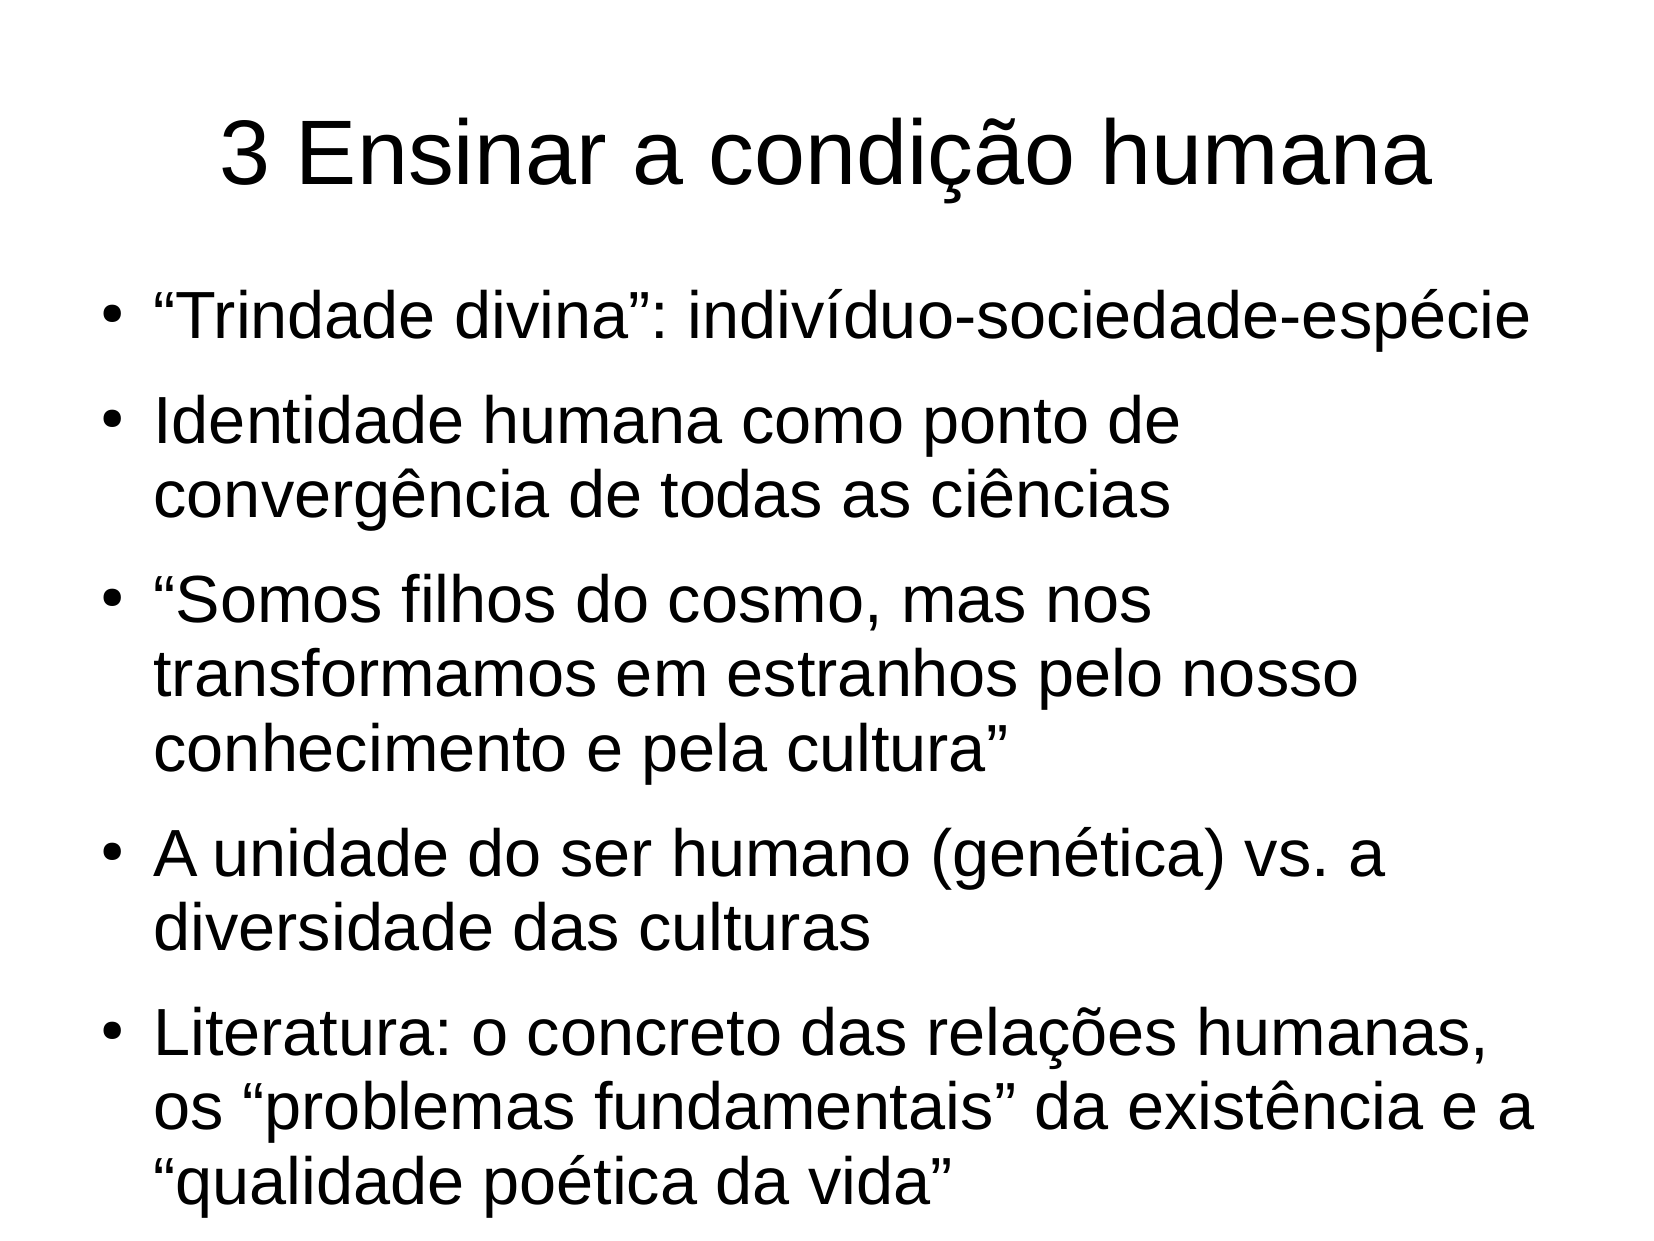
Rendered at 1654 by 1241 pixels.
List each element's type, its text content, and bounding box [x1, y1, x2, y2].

list “Trindade divina”: indivíduo-sociedade-espécie Identidade humana como ponto de convergência de todas as ciências “Somos filhos do cosmo, mas nos transformamos em estranhos pelo nosso conhecimento e pela cultura” A unidade do ser humano (genética) vs. a diversidade das culturas Literatura: o concreto das relações humanas, os “problemas fundamentais” da existência e a “qualidade poética da vida” [82, 278, 1571, 1219]
title 3 Ensinar a condição humana [82, 49, 1571, 257]
